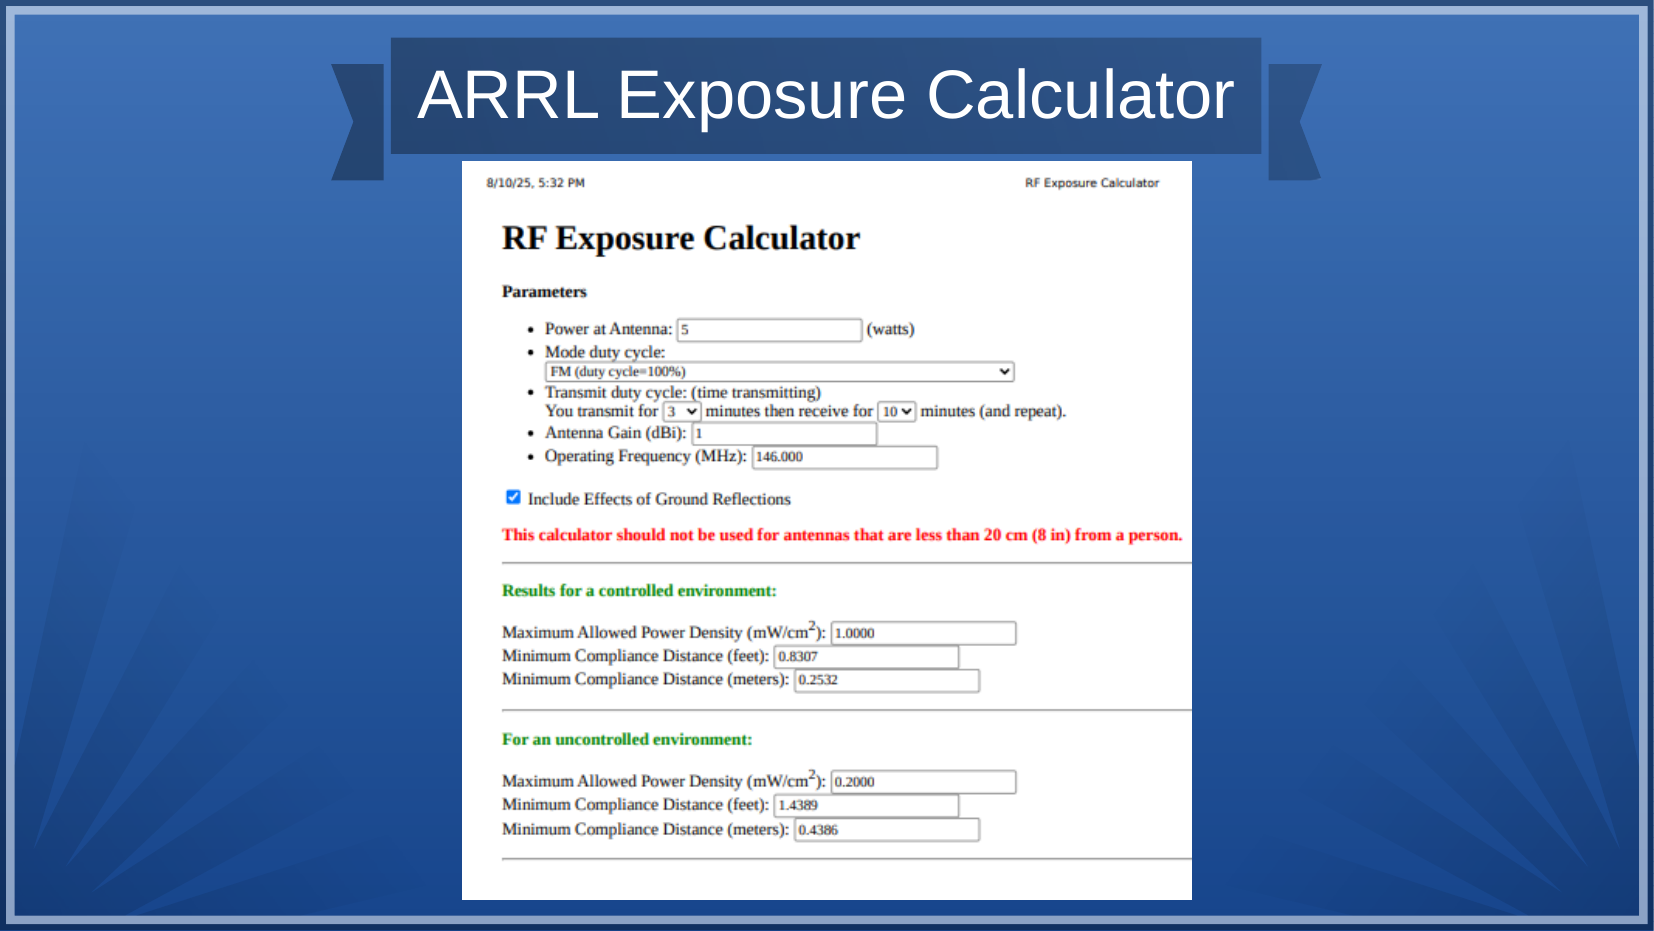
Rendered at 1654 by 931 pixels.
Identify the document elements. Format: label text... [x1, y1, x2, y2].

title ARRL Exposure Calculator [389, 35, 1264, 154]
picture [462, 161, 1192, 901]
